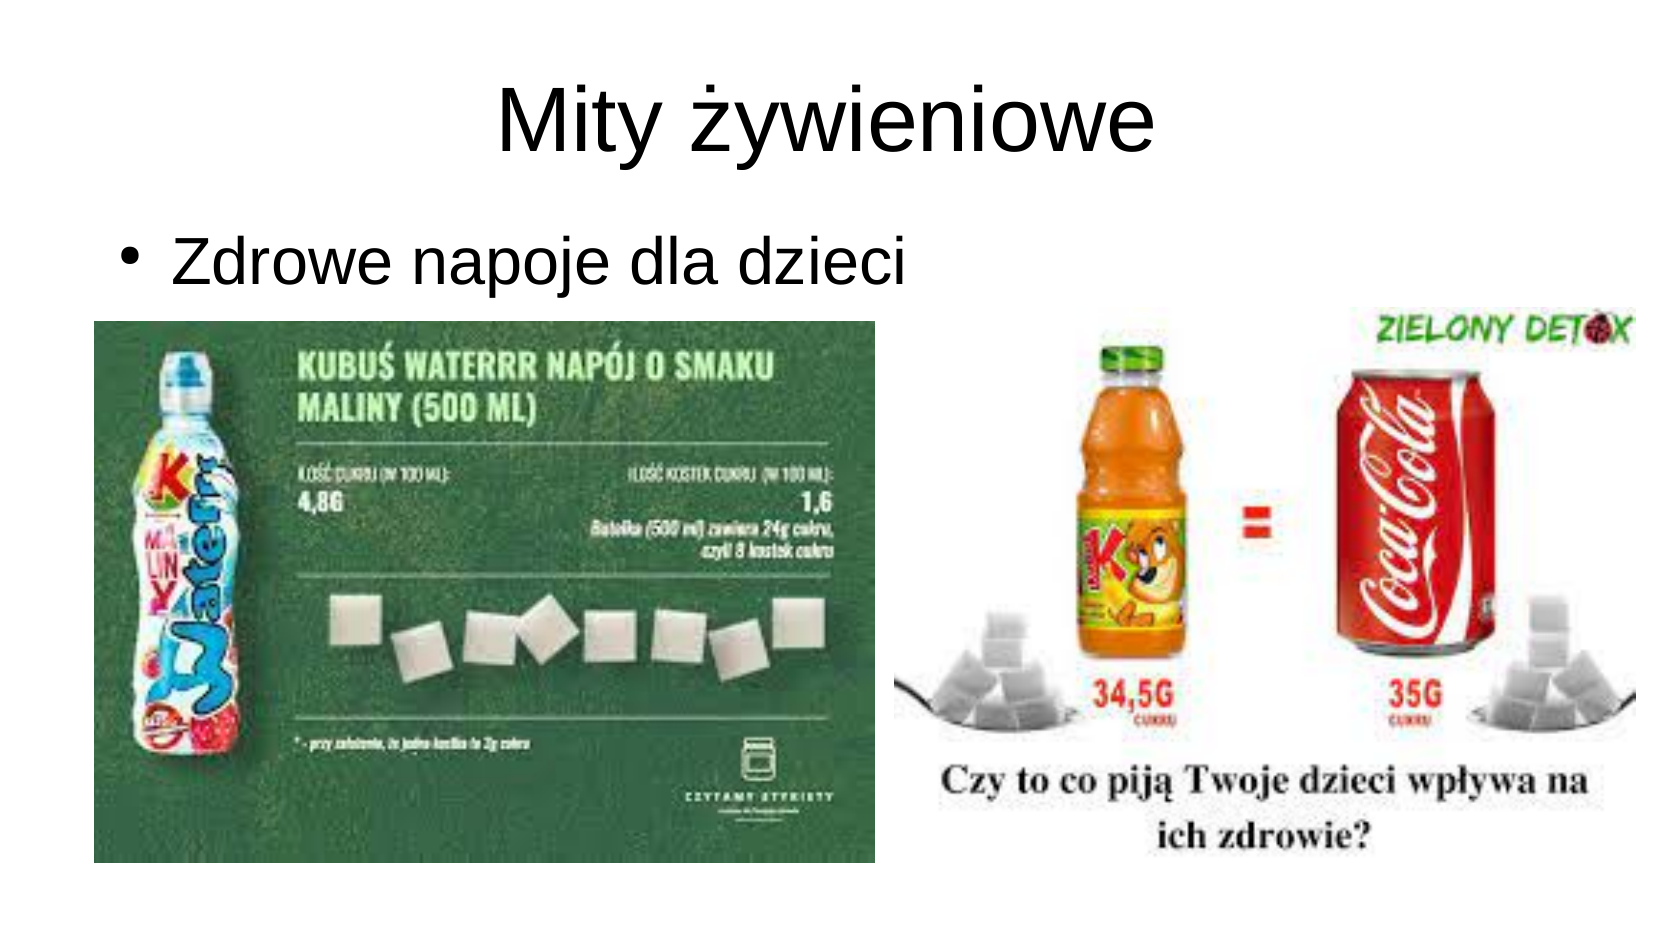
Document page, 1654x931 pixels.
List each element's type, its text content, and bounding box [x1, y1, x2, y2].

picture [894, 307, 1636, 863]
picture [94, 322, 875, 863]
title Mity żywieniowe [82, 37, 1571, 193]
list Zdrowe napoje dla dzieci [82, 217, 1571, 758]
